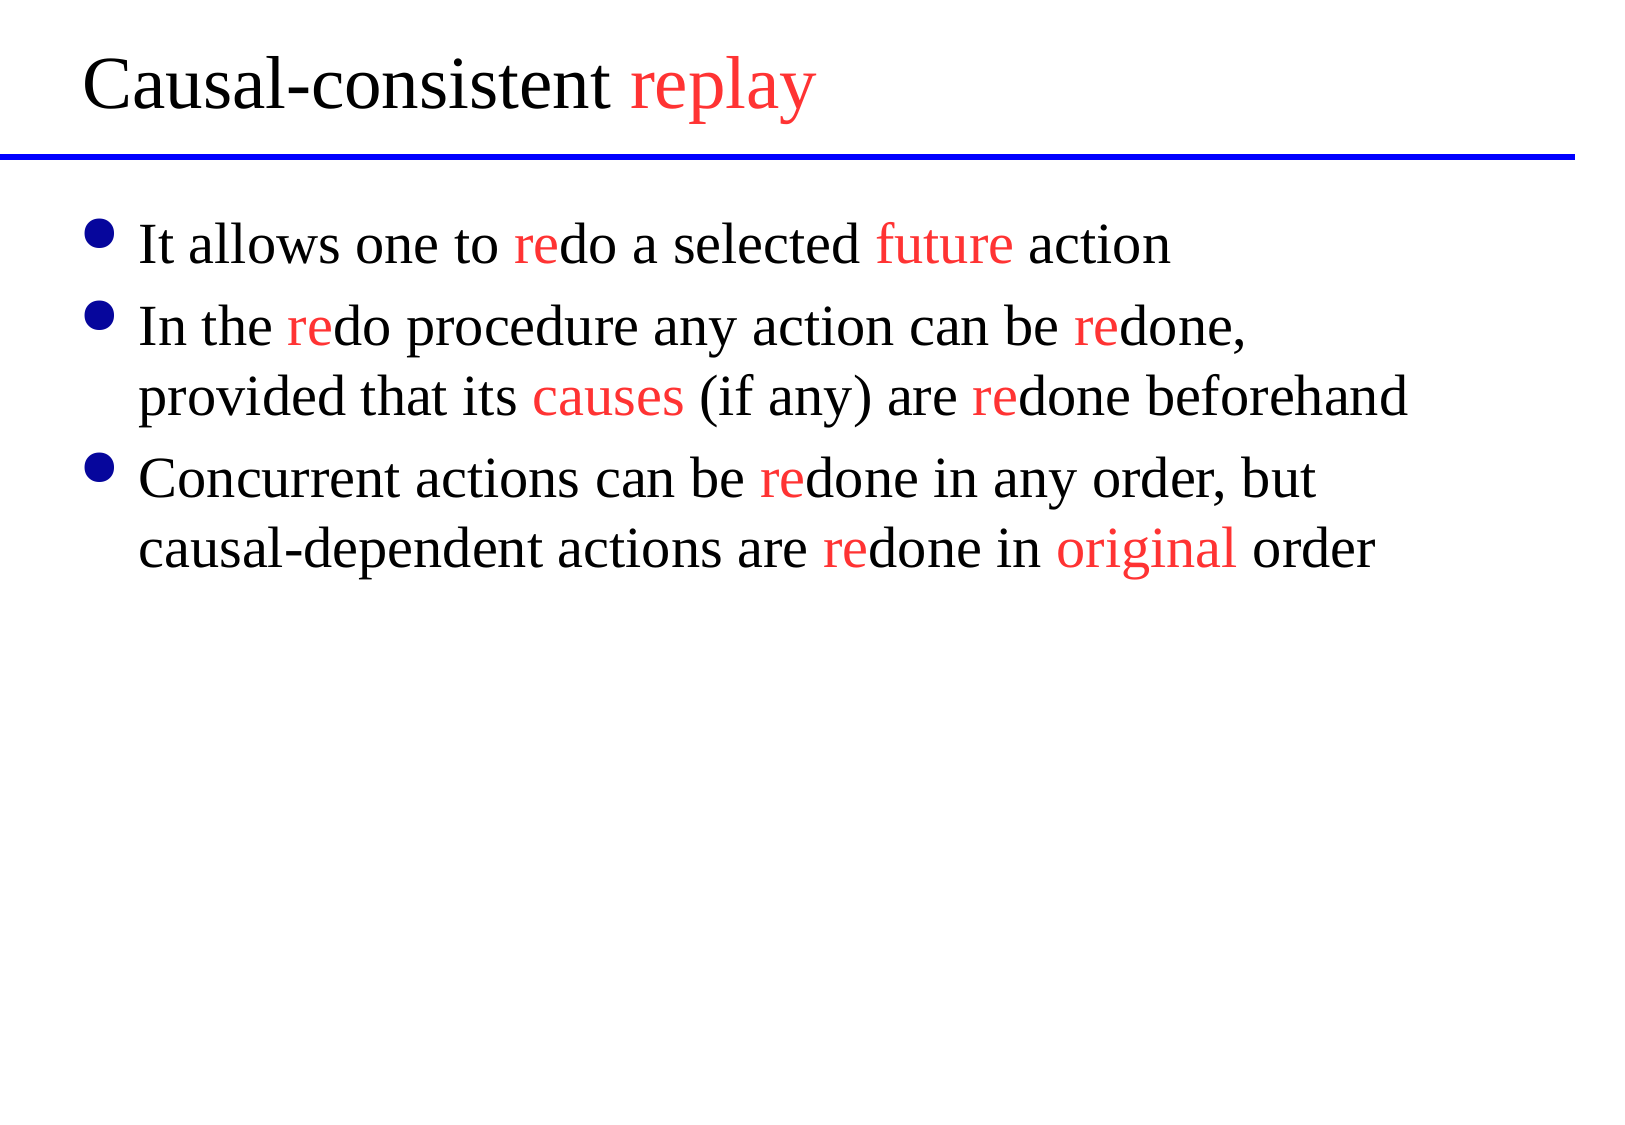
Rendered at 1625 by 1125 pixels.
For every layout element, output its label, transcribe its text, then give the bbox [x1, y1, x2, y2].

list It allows one to redo a selected future action In the redo procedure any action can be redone, provided that its causes (if any) are redone beforehand Concurrent actions can be redone in any order, but causal-dependent actions are redone in original order [67, 198, 1478, 1061]
title Causal-consistent replay [67, 27, 1544, 131]
